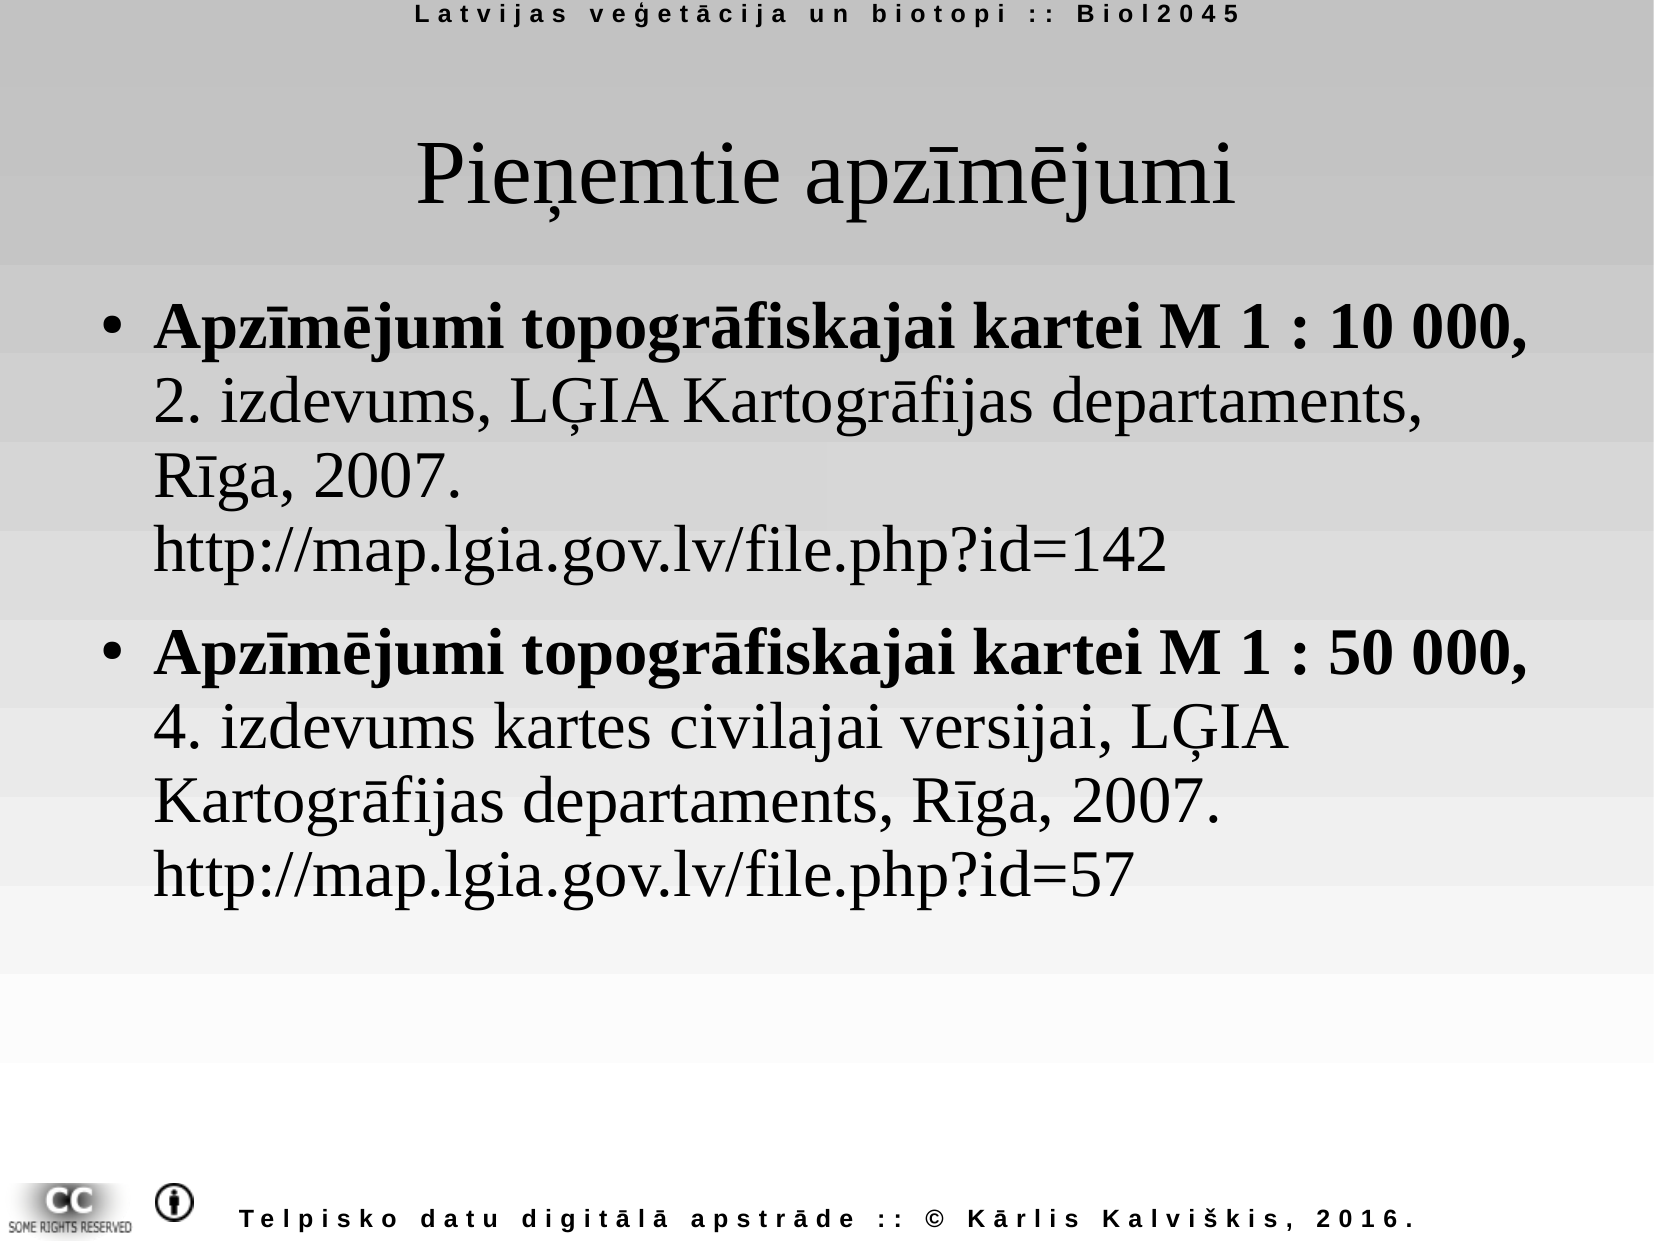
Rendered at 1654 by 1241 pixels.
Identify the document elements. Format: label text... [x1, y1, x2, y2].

title Pieņemtie apzīmējumi [29, 49, 1625, 296]
list Apzīmējumi topogrāfiskajai kartei M 1 : 10 000, 2. izdevums, LĢIA Kartogrāfijas departaments, Rīga, 2007. http://map.lgia.gov.lv/file.php?id=142 Apzīmējumi topogrāfiskajai kartei M 1 : 50 000, 4. izdevums kartes civilajai versijai, LĢIA Kartogrāfijas departaments, Rīga, 2007. http://map.lgia.gov.lv/file.php?id=57 [82, 289, 1571, 1113]
picture [0, 0, 1654, 1241]
